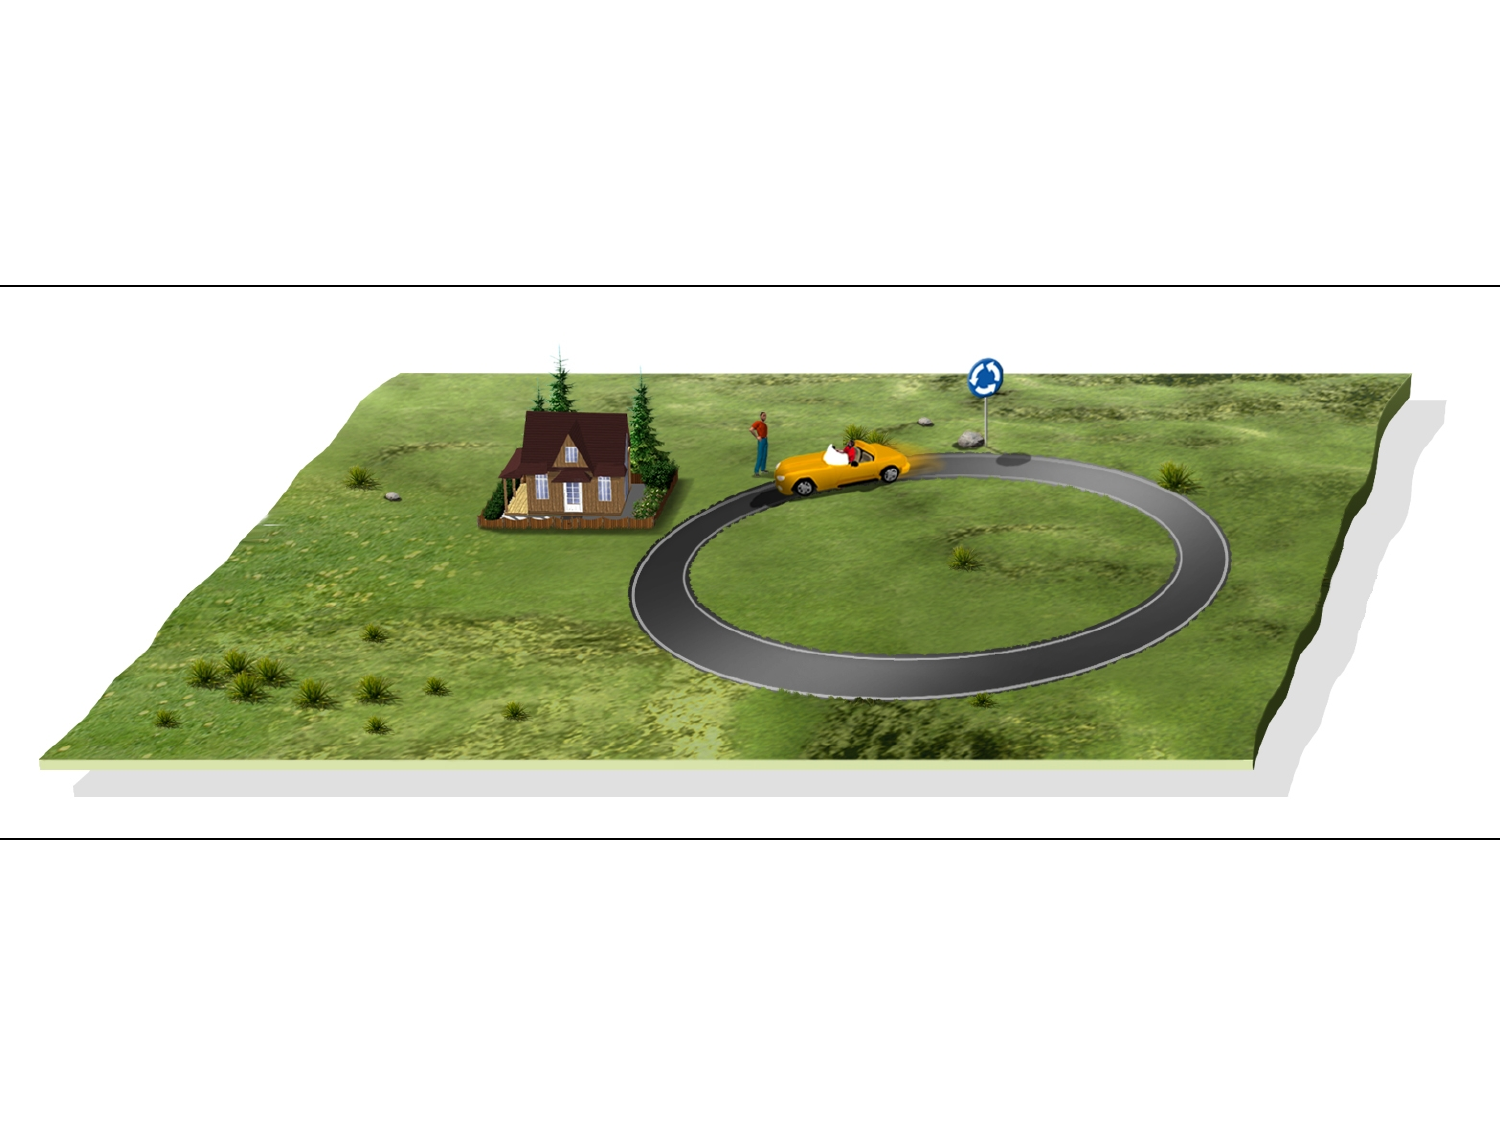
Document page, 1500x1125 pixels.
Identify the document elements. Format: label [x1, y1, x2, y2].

picture [0, 287, 1500, 839]
